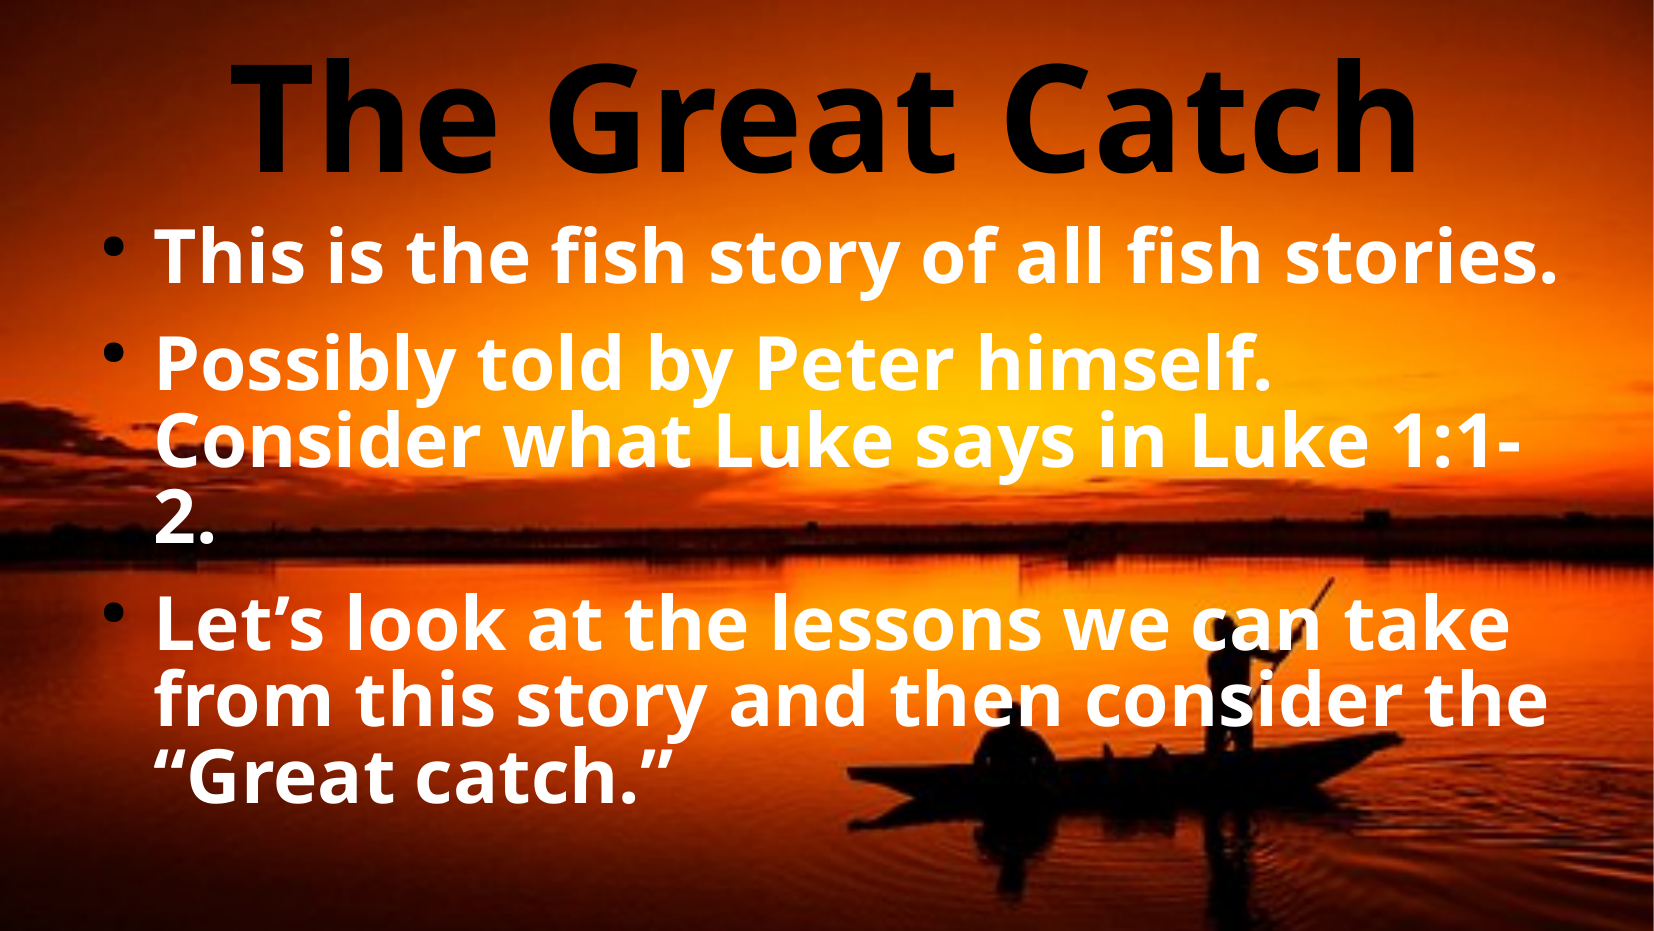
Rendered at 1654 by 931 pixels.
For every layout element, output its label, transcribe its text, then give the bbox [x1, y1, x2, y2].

list This is the fish story of all fish stories. Possibly told by Peter himself. Consider what Luke says in Luke 1:1-2. Let’s look at the lessons we can take from this story and then consider the “Great catch.” [82, 217, 1571, 886]
picture [0, 0, 1654, 931]
title The Great Catch [82, 0, 1571, 217]
